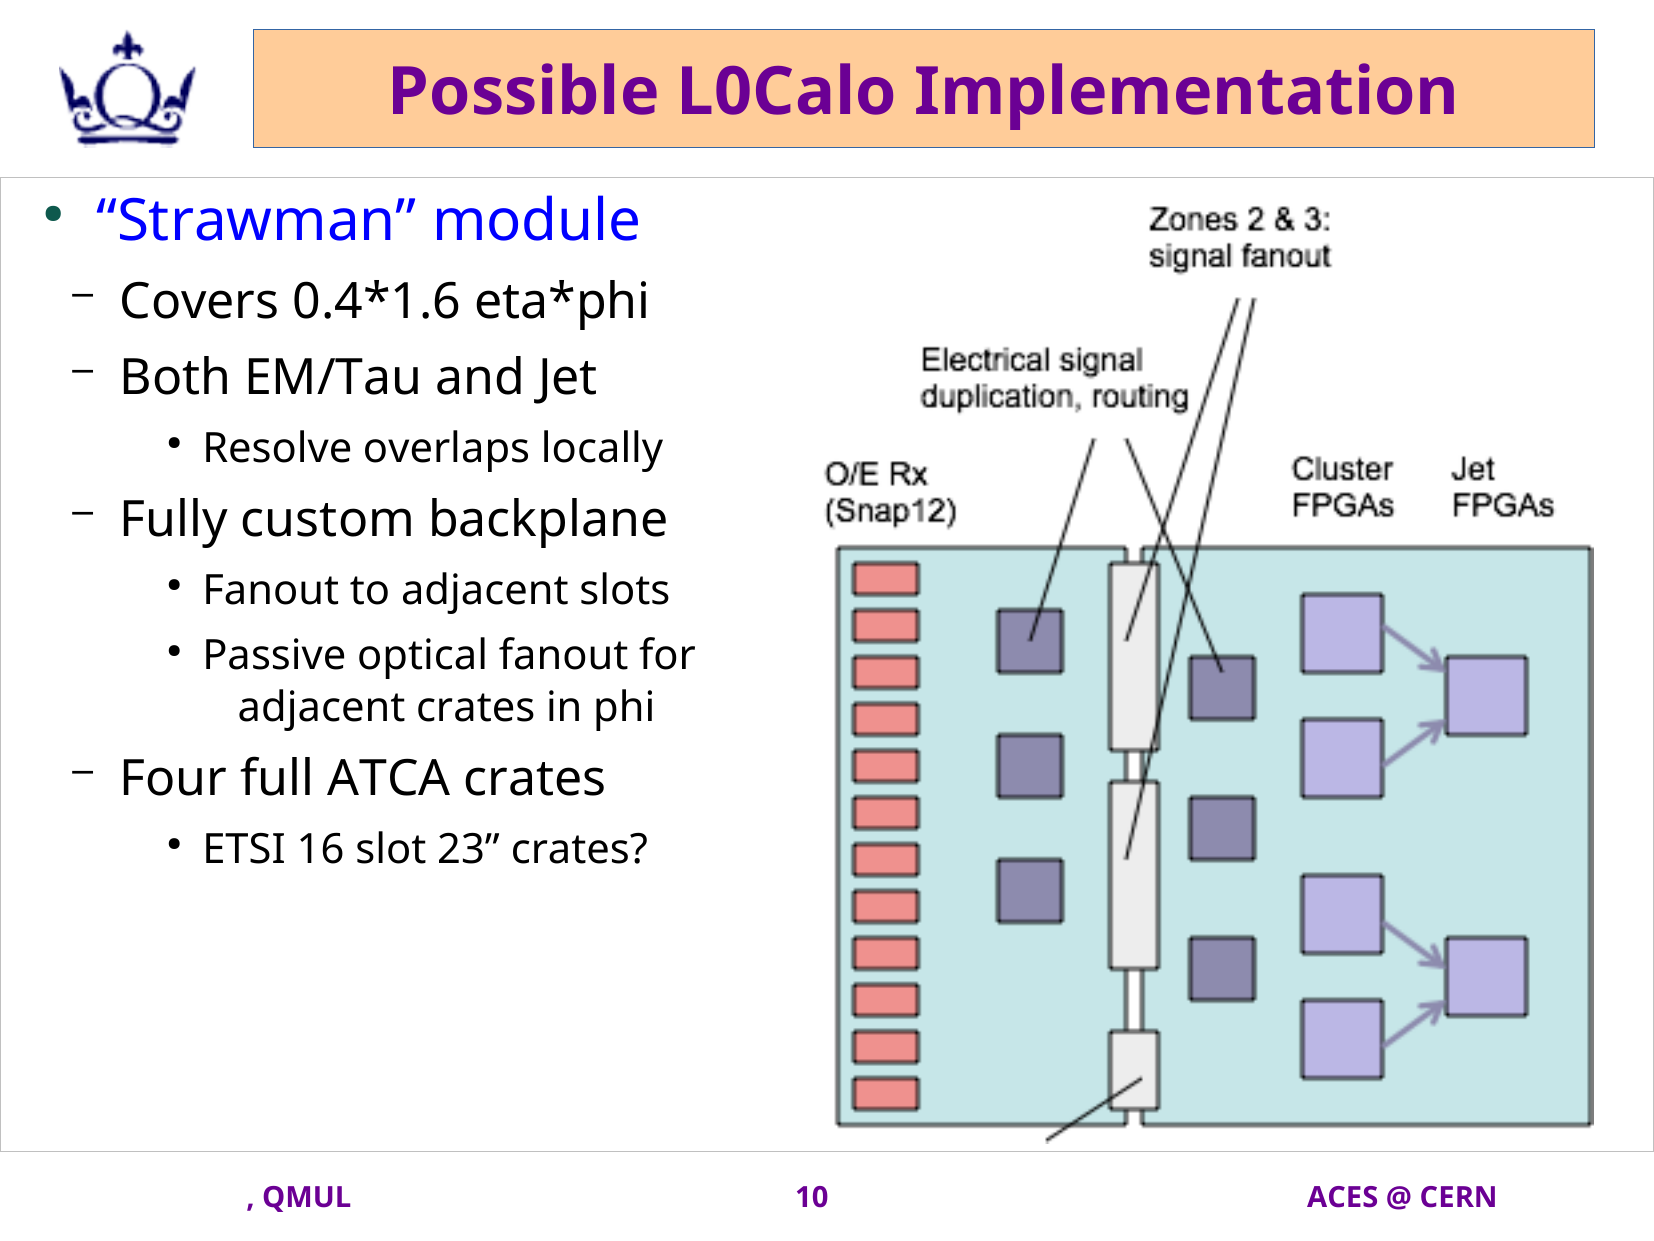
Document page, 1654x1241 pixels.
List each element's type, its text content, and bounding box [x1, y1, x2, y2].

picture [804, 187, 1594, 1144]
list “Strawman” module Covers 0.4*1.6 eta*phi Both EM/Tau and Jet Resolve overlaps locally Fully custom backplane Fanout to adjacent slots Passive optical fanout for adjacent crates in phi Four full ATCA crates ETSI 16 slot 23” crates? [25, 183, 771, 1152]
picture [59, 29, 200, 148]
title Possible L0Calo Implementation [253, 29, 1595, 148]
